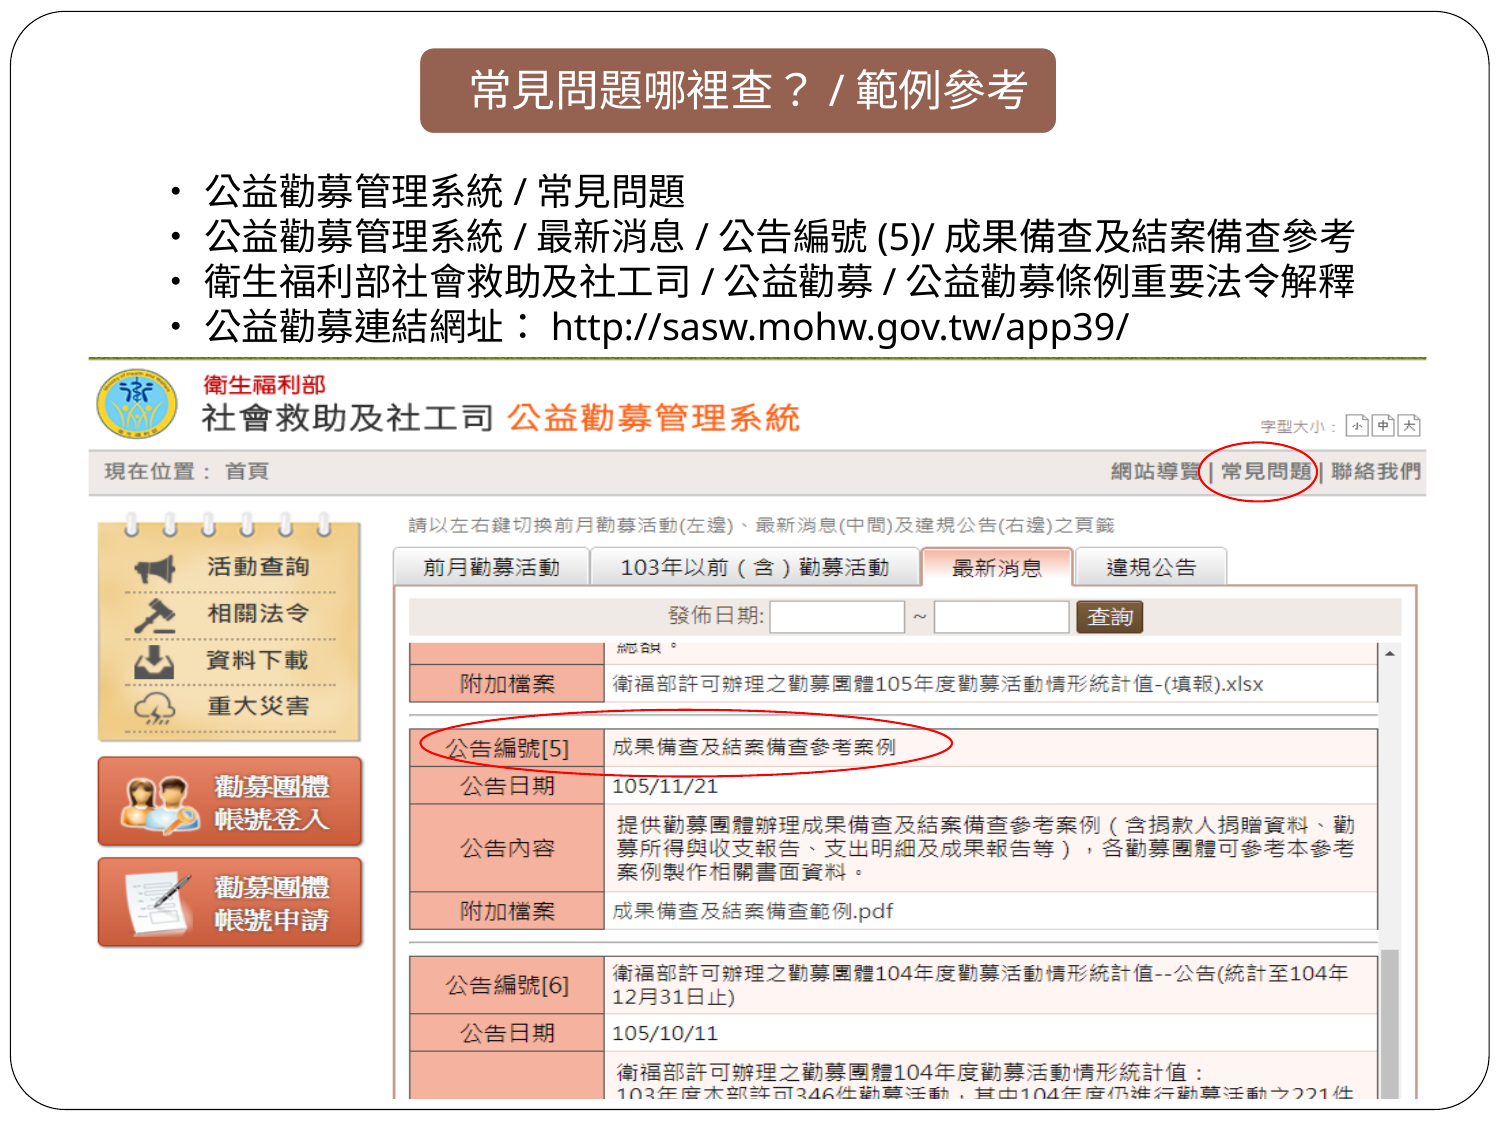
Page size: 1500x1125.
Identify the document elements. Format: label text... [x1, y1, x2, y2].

picture [88, 357, 1427, 1099]
text_box [419, 47, 1054, 134]
text_box ‧公益勸募管理系統/常見問題 ‧公益勸募管理系統/最新消息/公告編號(5)/成果備查及結案備查參考 ‧衛生福利部社會救助及社工司/公益勸募/公益勸募條例重要法令解釋 ‧公益勸募連結網址：http://sasw.mohw.gov.tw/app39/ [142, 160, 1370, 357]
text_box 常見問題哪裡查？/範例參考 [455, 53, 1057, 132]
